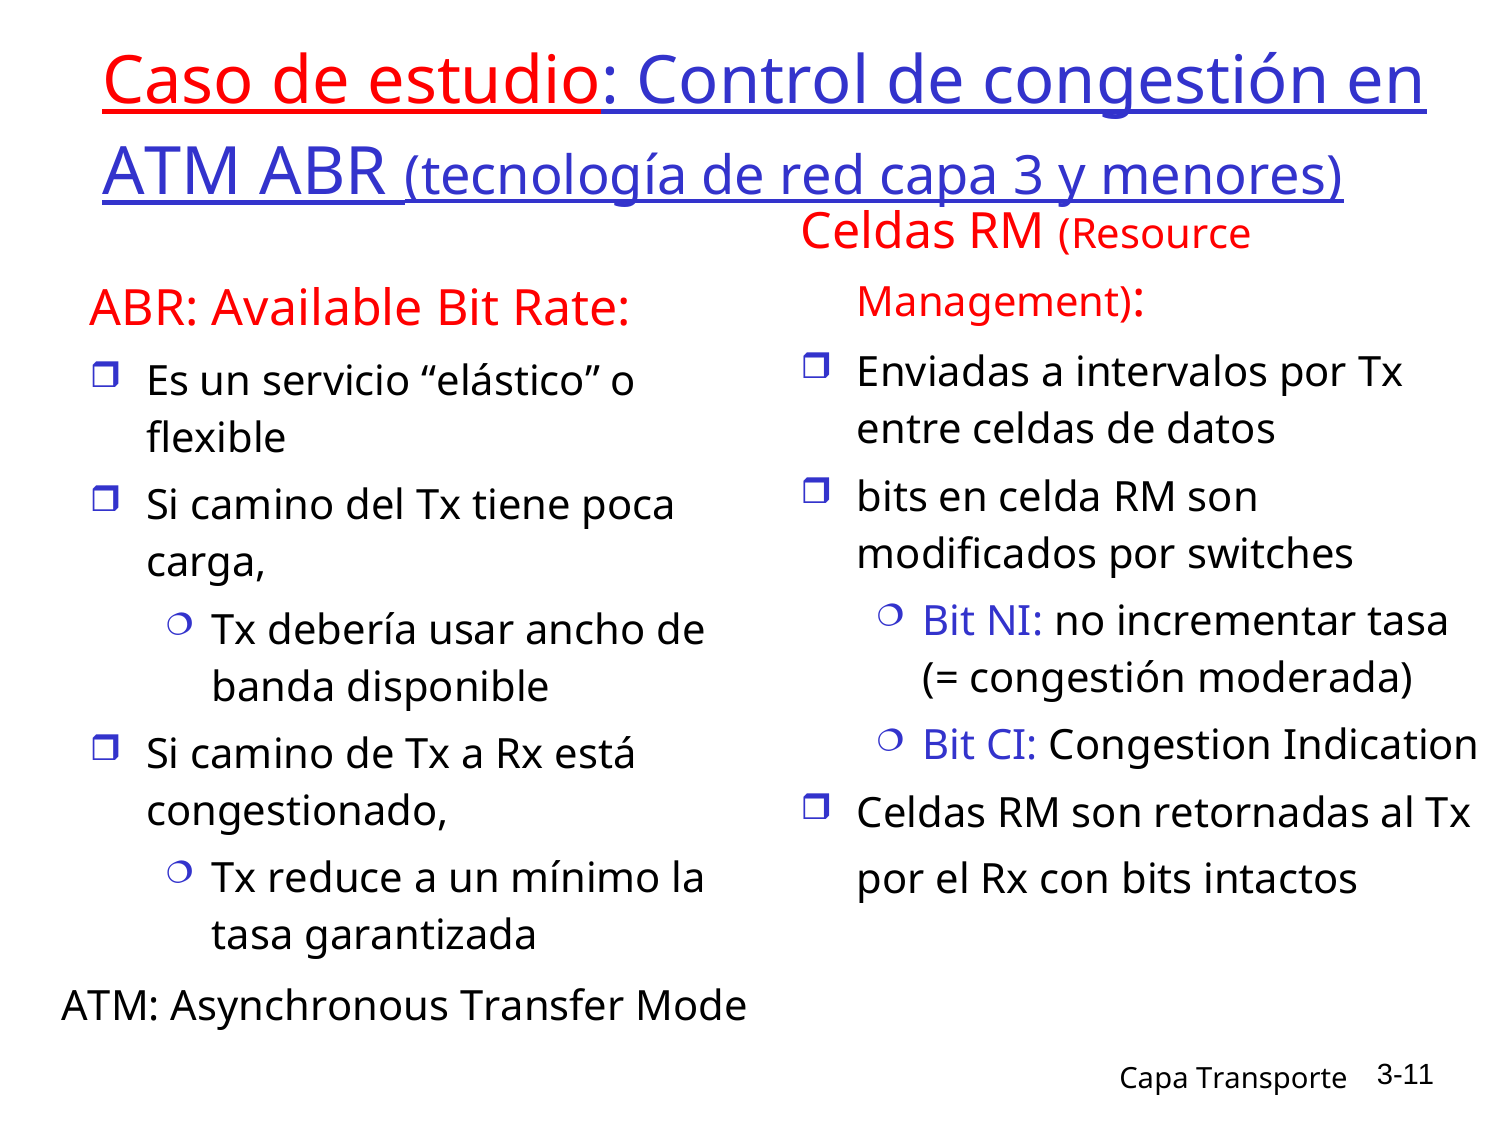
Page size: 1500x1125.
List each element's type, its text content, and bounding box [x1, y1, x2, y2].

title Caso de estudio: Control de congestión en ATM ABR (tecnología de red capa 3 y menores) [87, 6, 1463, 241]
list ABR: Available Bit Rate: Es un servicio “elástico” o flexible Si camino del Tx tiene poca carga, Tx debería usar ancho de banda disponible Si camino de Tx a Rx está congestionado, Tx reduce a un mínimo la tasa garantizada [75, 264, 753, 968]
text_box ATM: Asynchronous Transfer Mode [46, 968, 763, 1041]
list Celdas RM (Resource Management): Enviadas a intervalos por Tx entre celdas de datos bits en celda RM son modificados por switches Bit NI: no incrementar tasa (= congestión moderada) Bit CI: Congestion Indication Celdas RM son retornadas al Tx por el Rx con bits intactos [785, 187, 1500, 1028]
